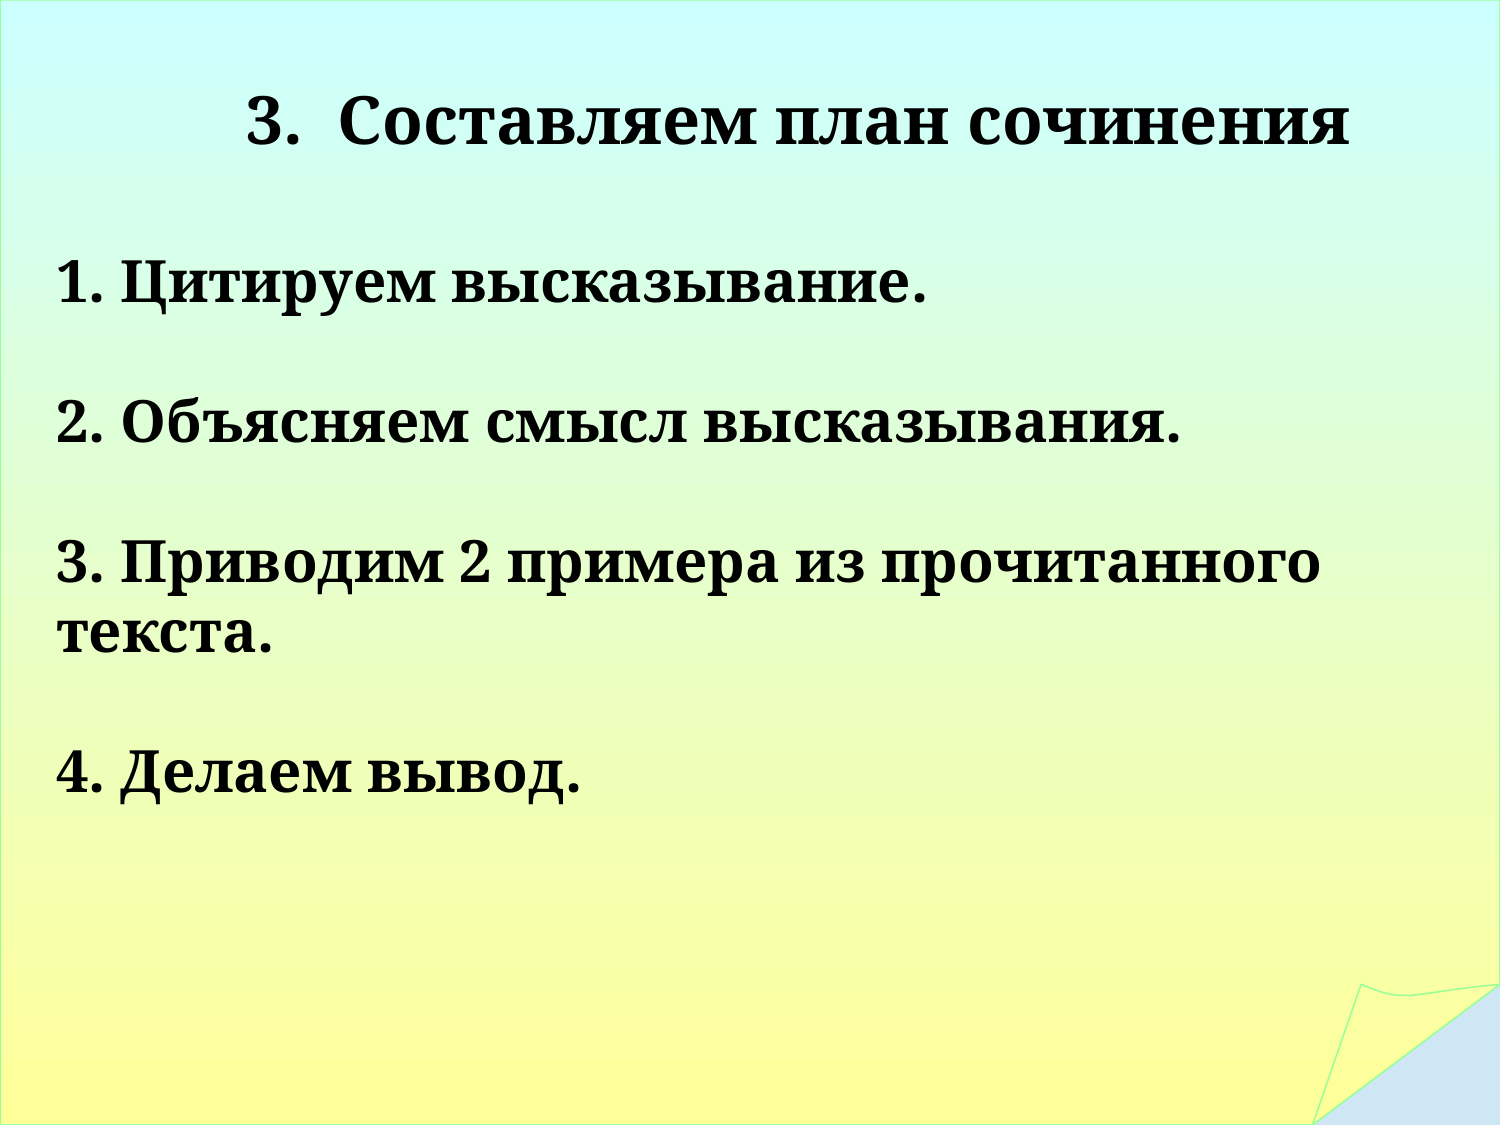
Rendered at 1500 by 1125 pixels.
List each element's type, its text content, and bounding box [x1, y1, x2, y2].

text_box [0, 0, 1500, 1125]
text_box 1. Цитируем высказывание. 2. Объясняем смысл высказывания. 3. Приводим 2 примера из прочитанного текста. 4. Делаем вывод. [41, 236, 1459, 812]
text_box 3. Составляем план сочинения [231, 70, 1367, 166]
